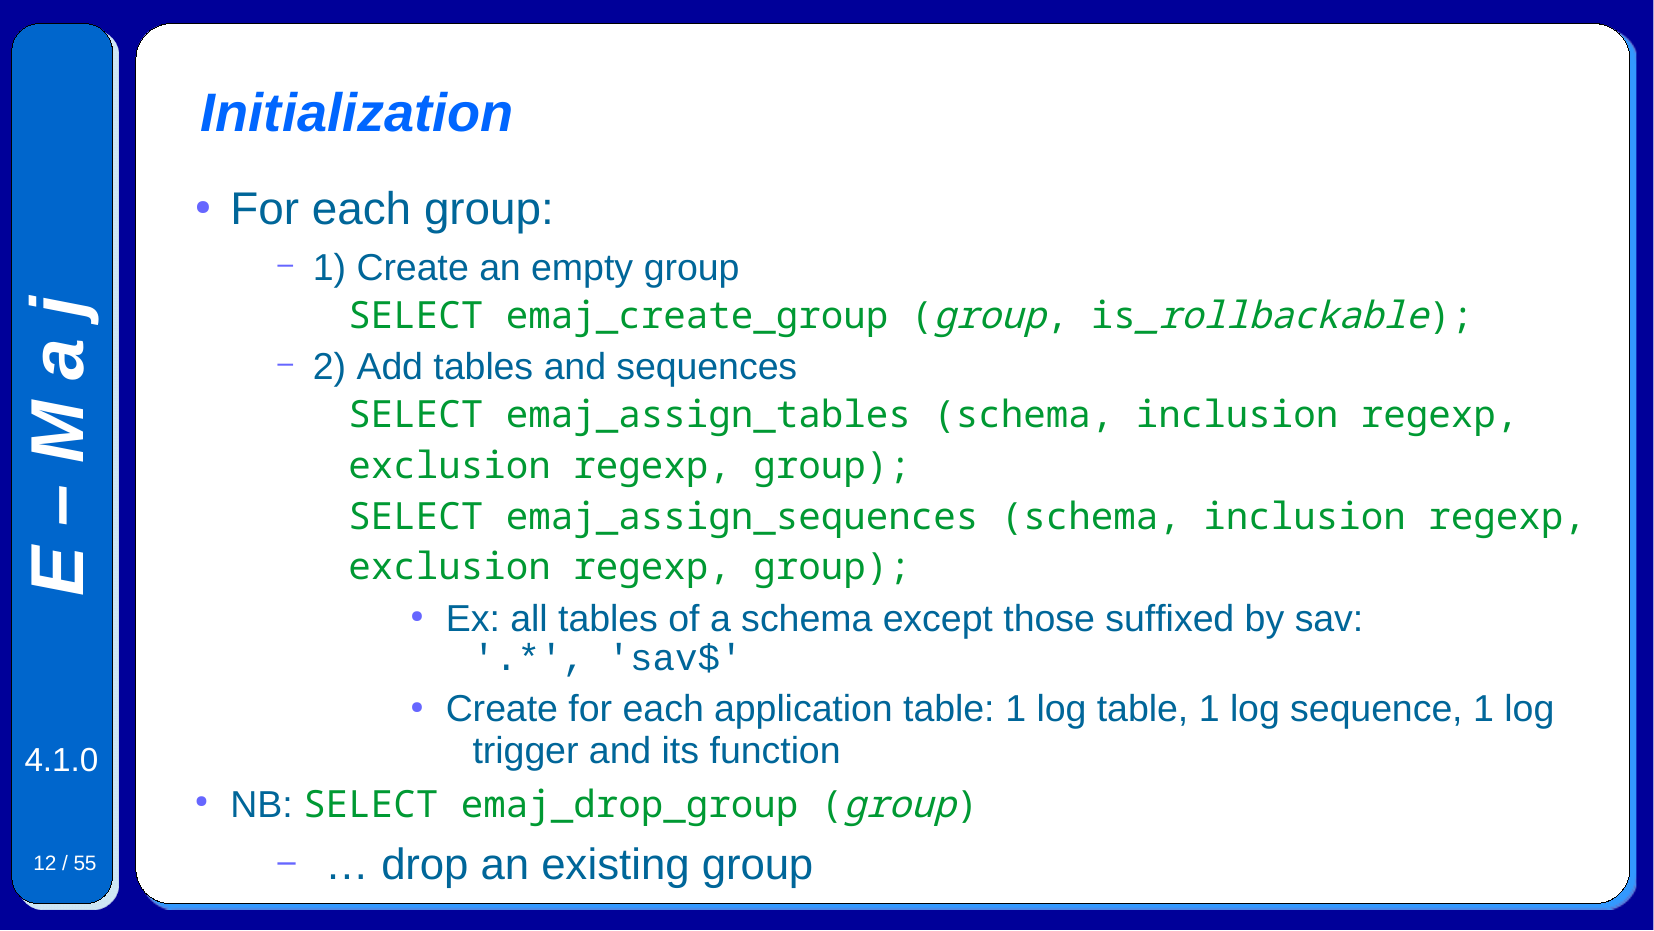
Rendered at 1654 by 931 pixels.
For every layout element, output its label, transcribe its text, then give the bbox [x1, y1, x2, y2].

title Initialization [200, 34, 1575, 183]
list For each group: 1) Create an empty group SELECT emaj_create_group (group, is_rollbackable); 2) Add tables and sequences SELECT emaj_assign_tables (schema, inclusion regexp, exclusion regexp, group); SELECT emaj_assign_sequences (schema, inclusion regexp, exclusion regexp, group); Ex: all tables of a schema except those suffixed by sav: '.*', 'sav$' Create for each application table: 1 log table, 1 log sequence, 1 log trigger and its function NB: SELECT emaj_drop_group (group) … drop an existing group [177, 183, 1587, 888]
